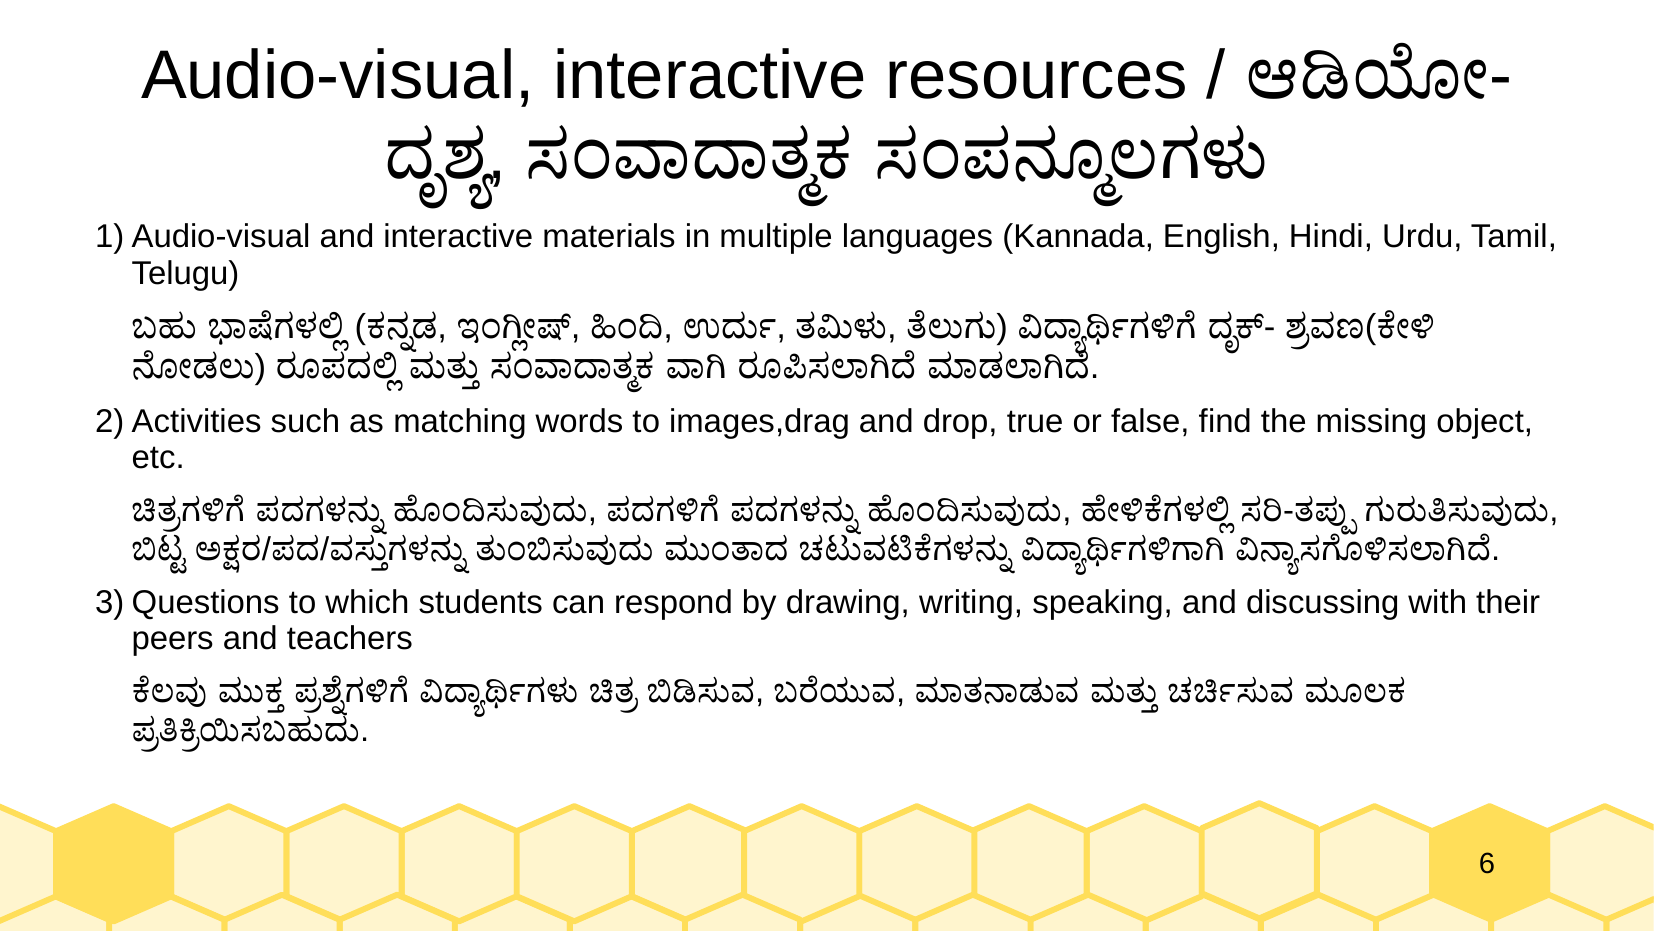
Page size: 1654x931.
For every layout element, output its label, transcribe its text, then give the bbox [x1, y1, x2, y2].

list Audio-visual and interactive materials in multiple languages (Kannada, English, Hindi, Urdu, Tamil, Telugu) ಬಹು ಭಾಷೆಗಳಲ್ಲಿ (ಕನ್ನಡ, ಇಂಗ್ಲೀಷ್, ಹಿಂದಿ, ಉರ್ದು, ತಮಿಳು, ತೆಲುಗು) ವಿದ್ಯಾರ್ಥಿಗಳಿಗೆ ದೃಕ್‍- ಶ್ರವಣ(ಕೇಳಿ ನೋಡಲು) ರೂಪದಲ್ಲಿ ಮತ್ತು ಸಂವಾದಾತ್ಮಕ ವಾಗಿ ರೂಪಿಸಲಾಗಿದೆ ಮಾಡಲಾಗಿದೆ. Activities such as matching words to images,drag and drop, true or false, find the missing object, etc. ಚಿತ್ರಗಳಿಗೆ ಪದಗಳನ್ನು ಹೊಂದಿಸುವುದು, ಪದಗಳಿಗೆ ಪದಗಳನ್ನು ಹೊಂದಿಸುವುದು, ಹೇಳಿಕೆಗಳಲ್ಲಿ ಸರಿ-ತಪ್ಪು ಗುರುತಿಸುವುದು, ಬಿಟ್ಟ ಅಕ್ಷರ/ಪದ/ವಸ್ತುಗಳನ್ನು ತುಂಬಿಸುವುದು ಮುಂತಾದ ಚಟುವಟಿಕೆಗಳನ್ನು ವಿದ್ಯಾರ್ಥಿಗಳಿಗಾಗಿ ವಿನ್ಯಾಸಗೊಳಿಸಲಾಗಿದೆ. Questions to which students can respond by drawing, writing, speaking, and discussing with their peers and teachers ಕೆಲವು ಮುಕ್ತ ಪ್ರಶ್ನೆಗಳಿಗೆ ವಿದ್ಯಾರ್ಥಿಗಳು ಚಿತ್ರ ಬಿಡಿಸುವ, ಬರೆಯುವ, ಮಾತನಾಡುವ ಮತ್ತು ಚರ್ಚಿಸುವ ಮೂಲಕ ಪ್ರತಿಕ್ರಿಯಿಸಬಹುದು. [82, 217, 1571, 758]
title Audio-visual, interactive resources / ಆಡಿಯೋ-ದೃಶ್ಯ, ಸಂವಾದಾತ್ಮಕ ಸಂಪನ್ಮೂಲಗಳು [82, 34, 1571, 195]
